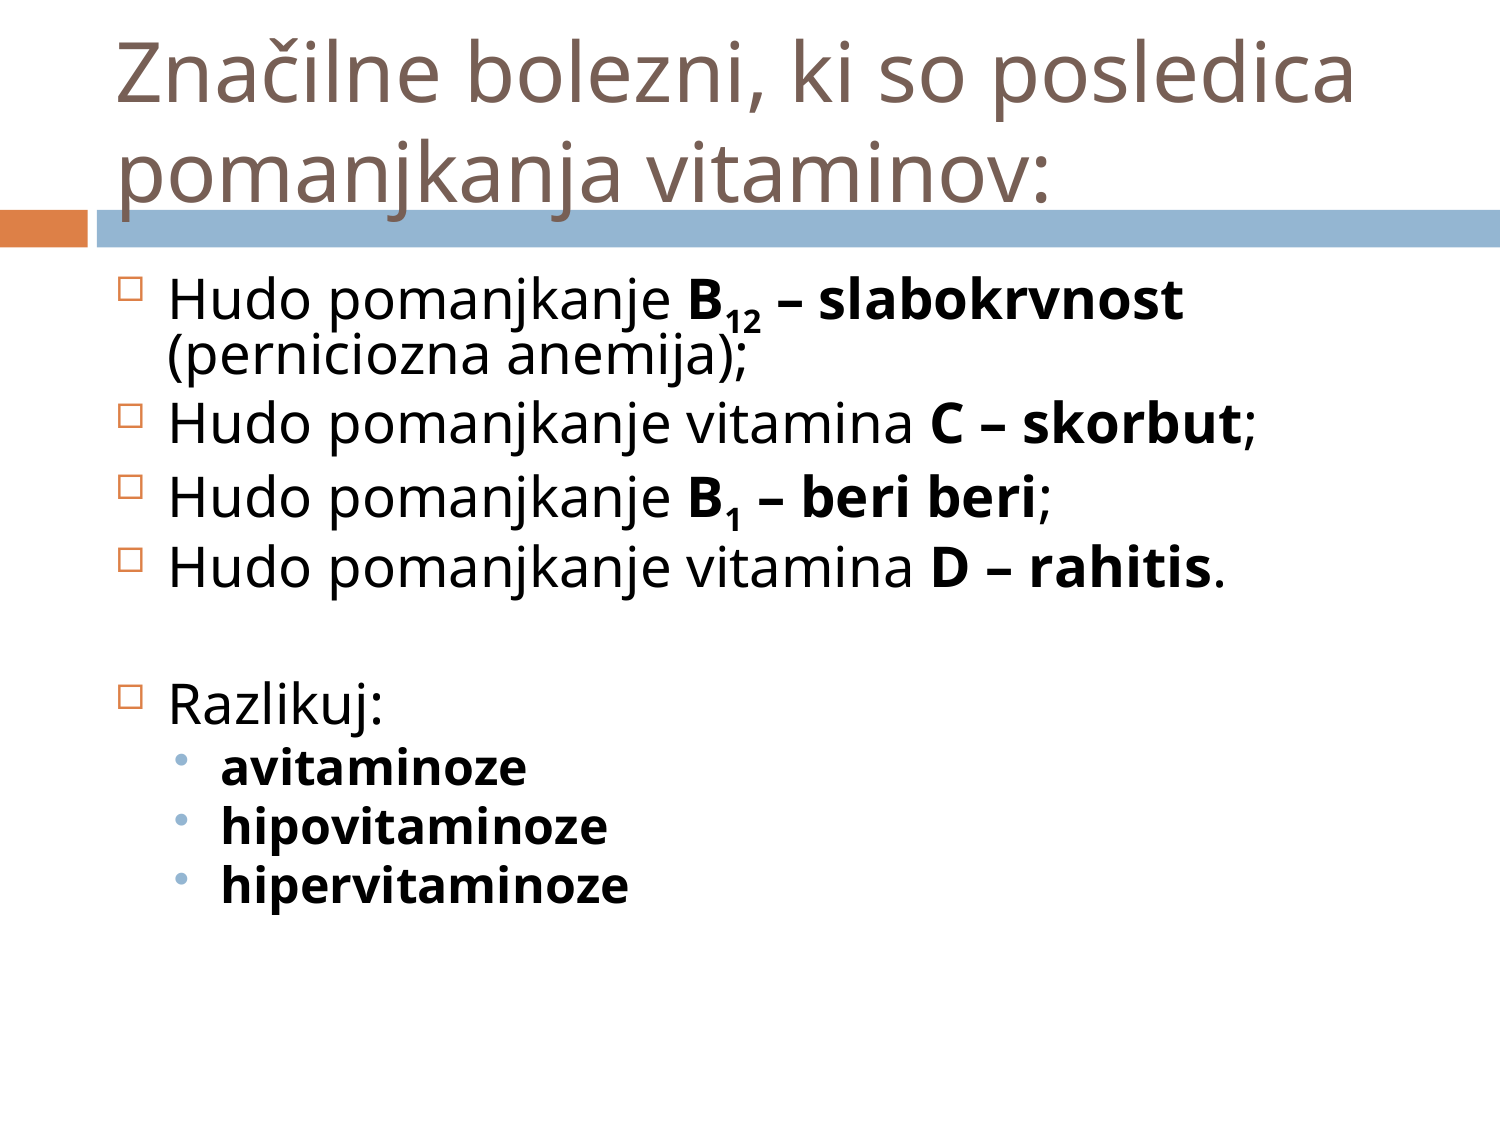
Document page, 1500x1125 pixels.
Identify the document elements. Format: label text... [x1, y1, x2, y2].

title Značilne bolezni, ki so posledica pomanjkanja vitaminov: [100, 11, 1438, 227]
list Hudo pomanjkanje B12 – slabokrvnost (perniciozna anemija); Hudo pomanjkanje vitamina C – skorbut; Hudo pomanjkanje B1 – beri beri; Hudo pomanjkanje vitamina D – rahitis. Razlikuj: avitaminoze hipovitaminoze hipervitaminoze [100, 262, 1438, 1059]
